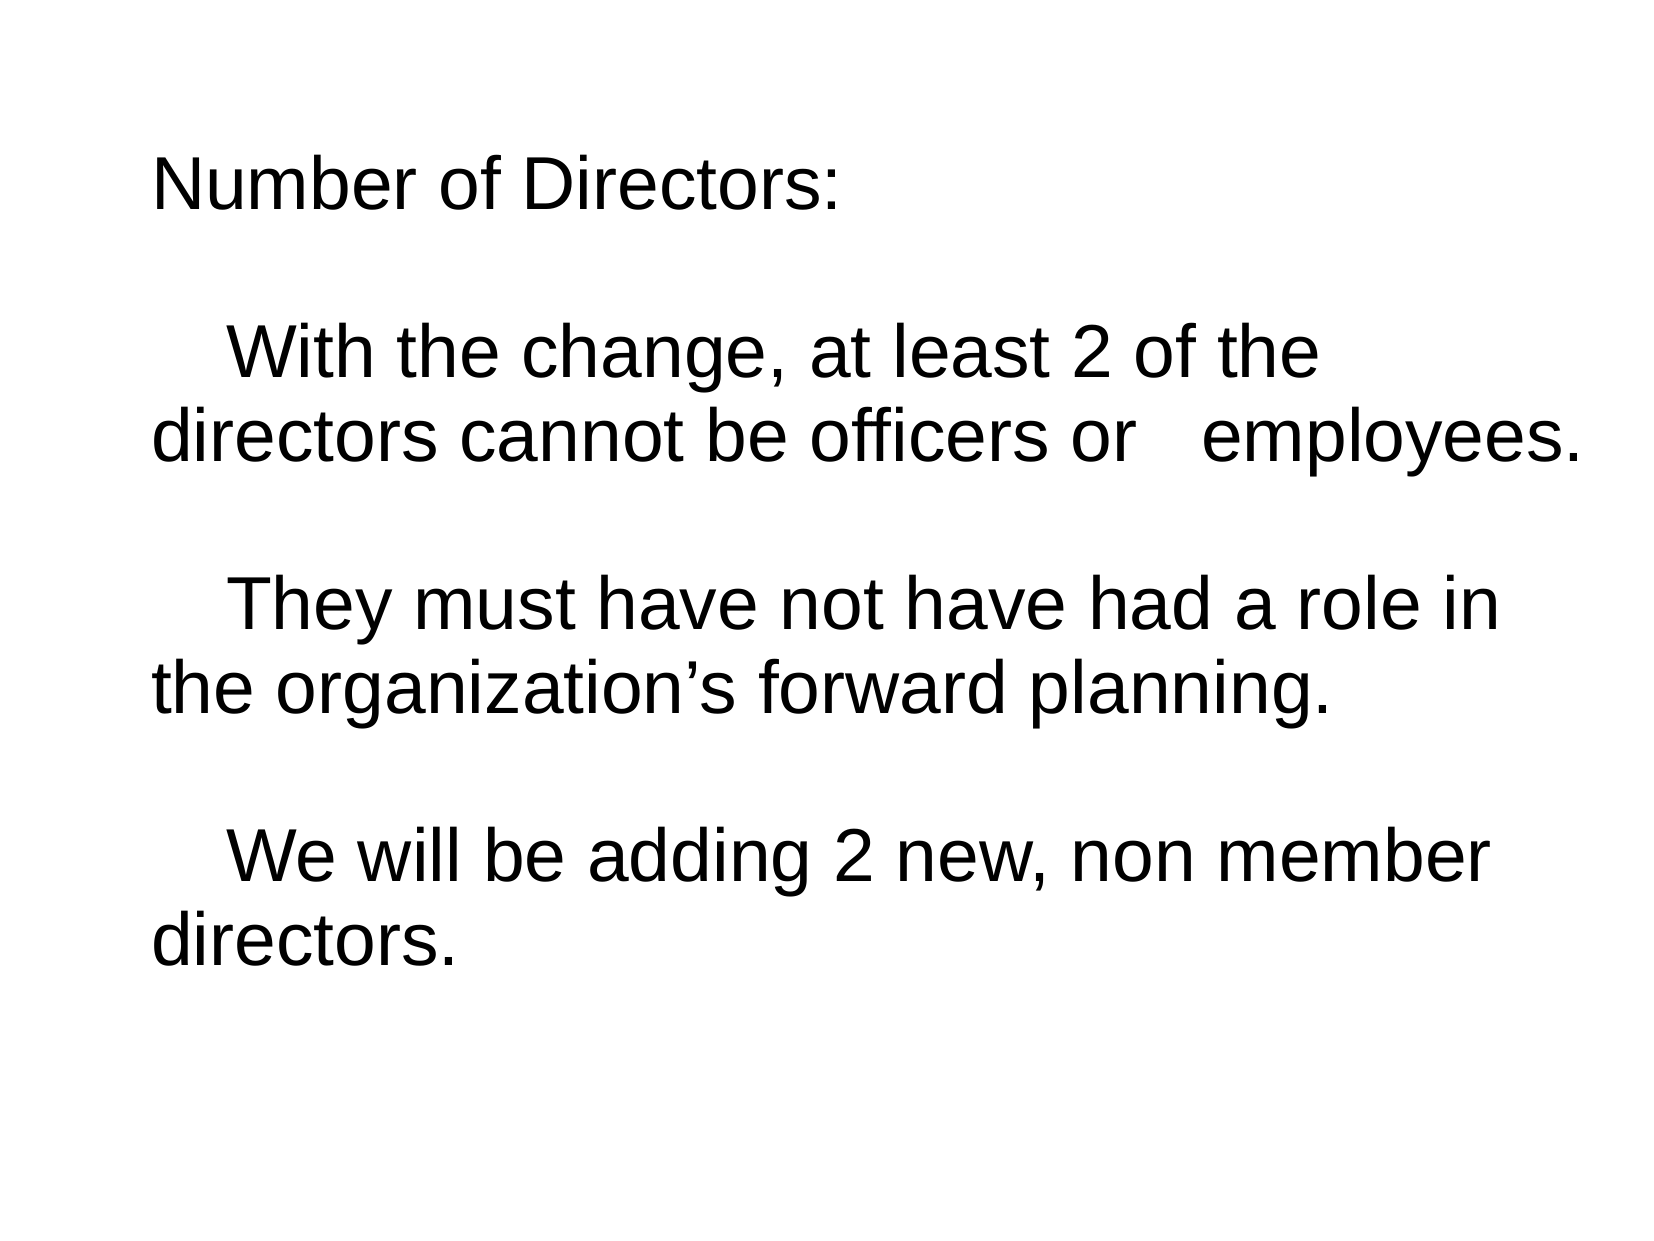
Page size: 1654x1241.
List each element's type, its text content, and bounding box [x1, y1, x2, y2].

text_box Number of Directors: With the change, at least 2 of the directors cannot be officers or employees. They must have not have had a role in the organization’s forward planning. We will be adding 2 new, non member directors. [136, 134, 1616, 1195]
